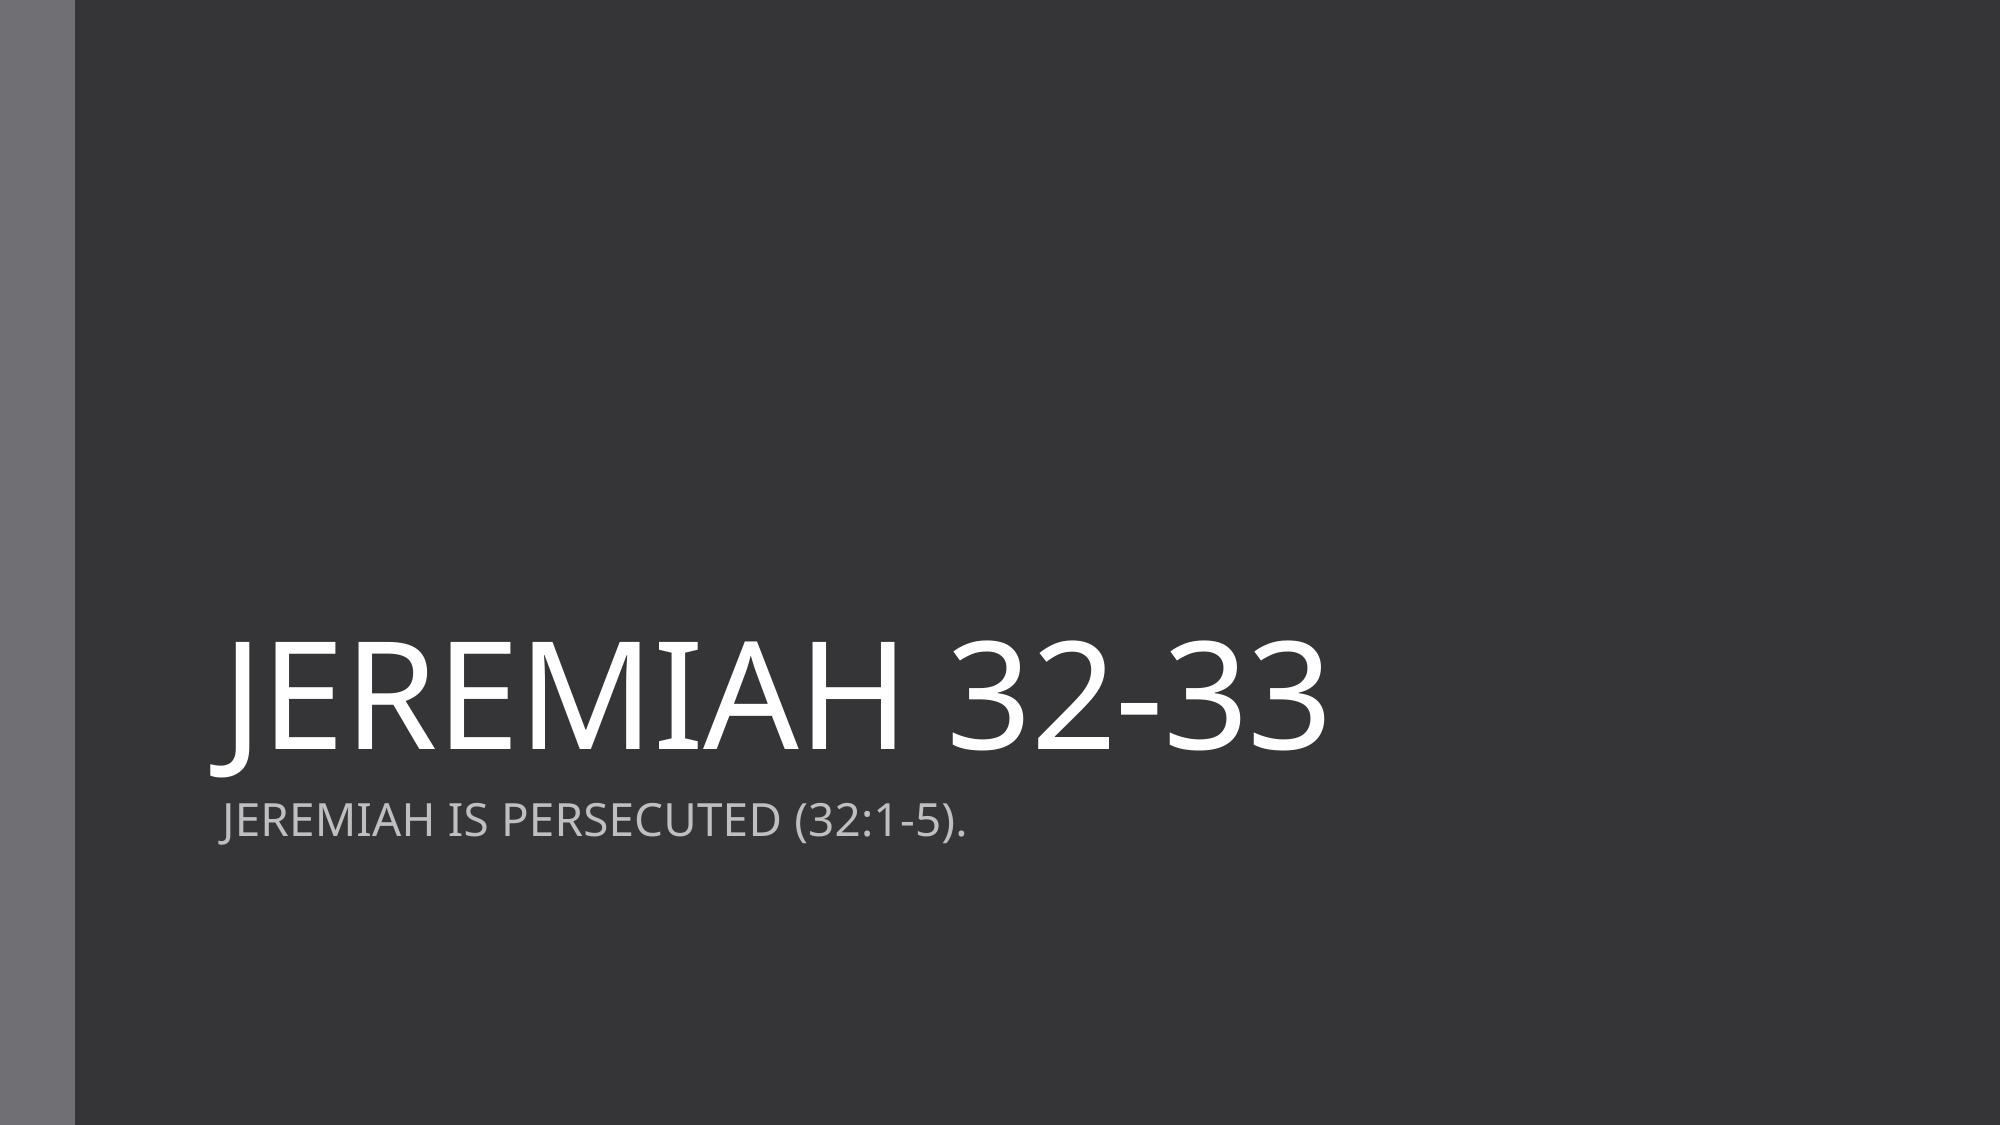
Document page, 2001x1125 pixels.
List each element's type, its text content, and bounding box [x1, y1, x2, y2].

subtitle JEREMIAH IS PERSECUTED (32:1-5). [206, 787, 1752, 1066]
title JEREMIAH 32-33 [206, 124, 1752, 787]
